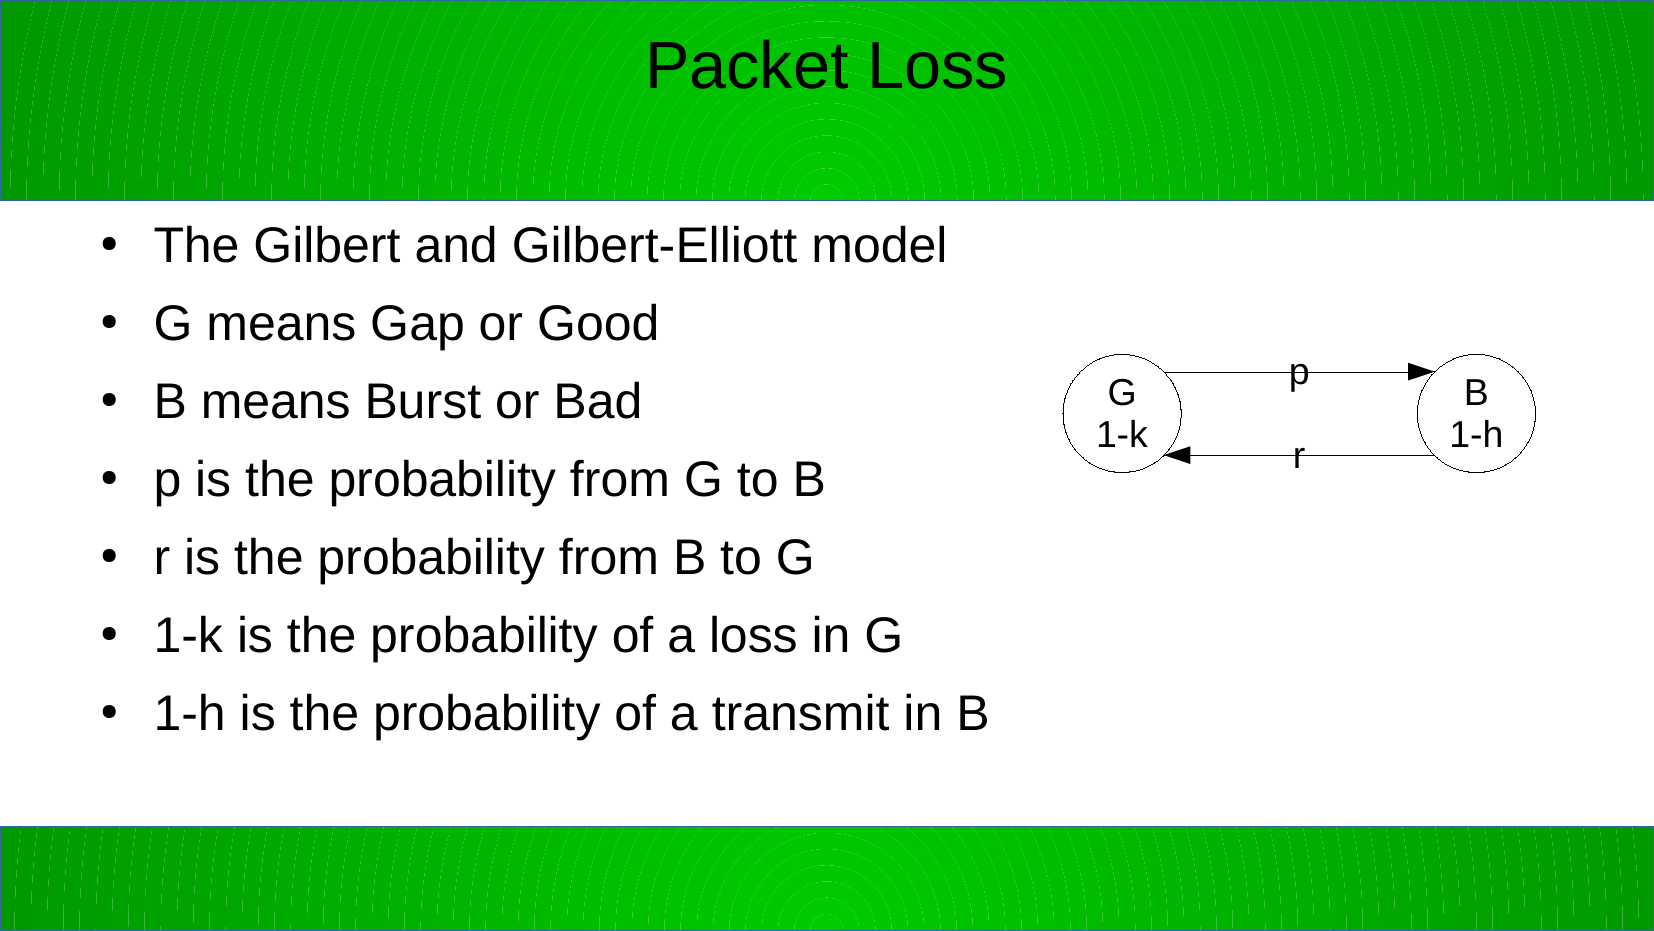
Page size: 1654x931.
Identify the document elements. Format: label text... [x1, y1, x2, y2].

text_box G 1-k [1062, 354, 1182, 473]
text_box B 1-h [1417, 354, 1536, 473]
list The Gilbert and Gilbert-Elliott model G means Gap or Good B means Burst or Bad p is the probability from G to B r is the probability from B to G 1-k is the probability of a loss in G 1-h is the probability of a transmit in B [82, 217, 1571, 758]
title Packet Loss [82, 0, 1571, 143]
